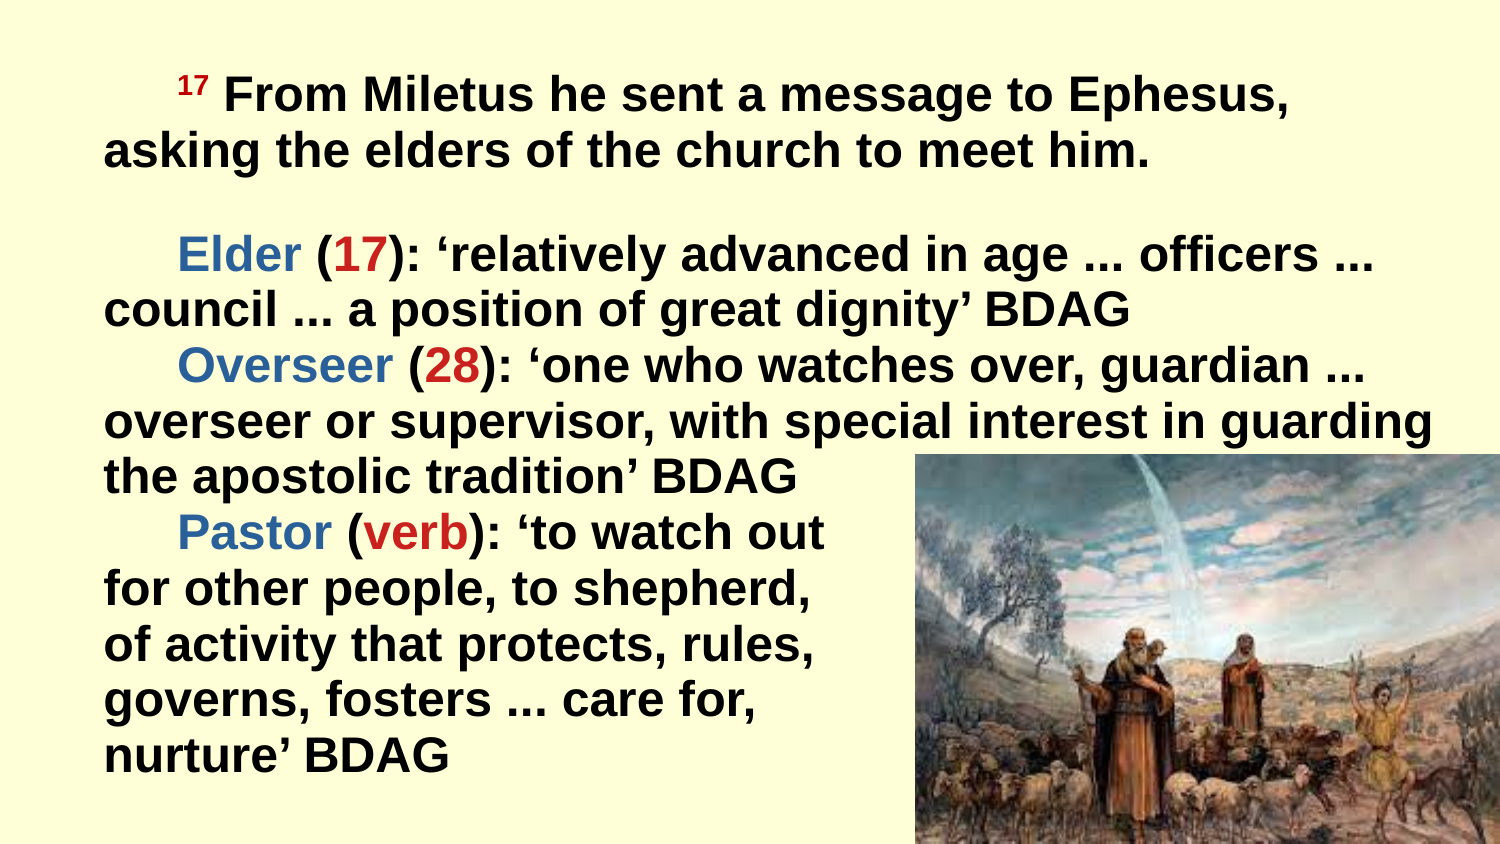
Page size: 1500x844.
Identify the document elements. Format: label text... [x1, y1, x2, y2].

text_box 17 From Miletus he sent a message to Ephesus, asking the elders of the church to meet him. [88, 59, 1447, 207]
text_box Elder (17): ‘relatively advanced in age ... officers ... council ... a position of great dignity’ BDAG Overseer (28): ‘one who watches over, guardian ... overseer or supervisor, with special interest in guarding the apostolic tradition’ BDAG Pastor (verb): ‘to watch out for other people, to shepherd, of activity that protects, rules, governs, fosters ... care for, nurture’ BDAG [88, 218, 1477, 791]
picture [915, 454, 1500, 844]
